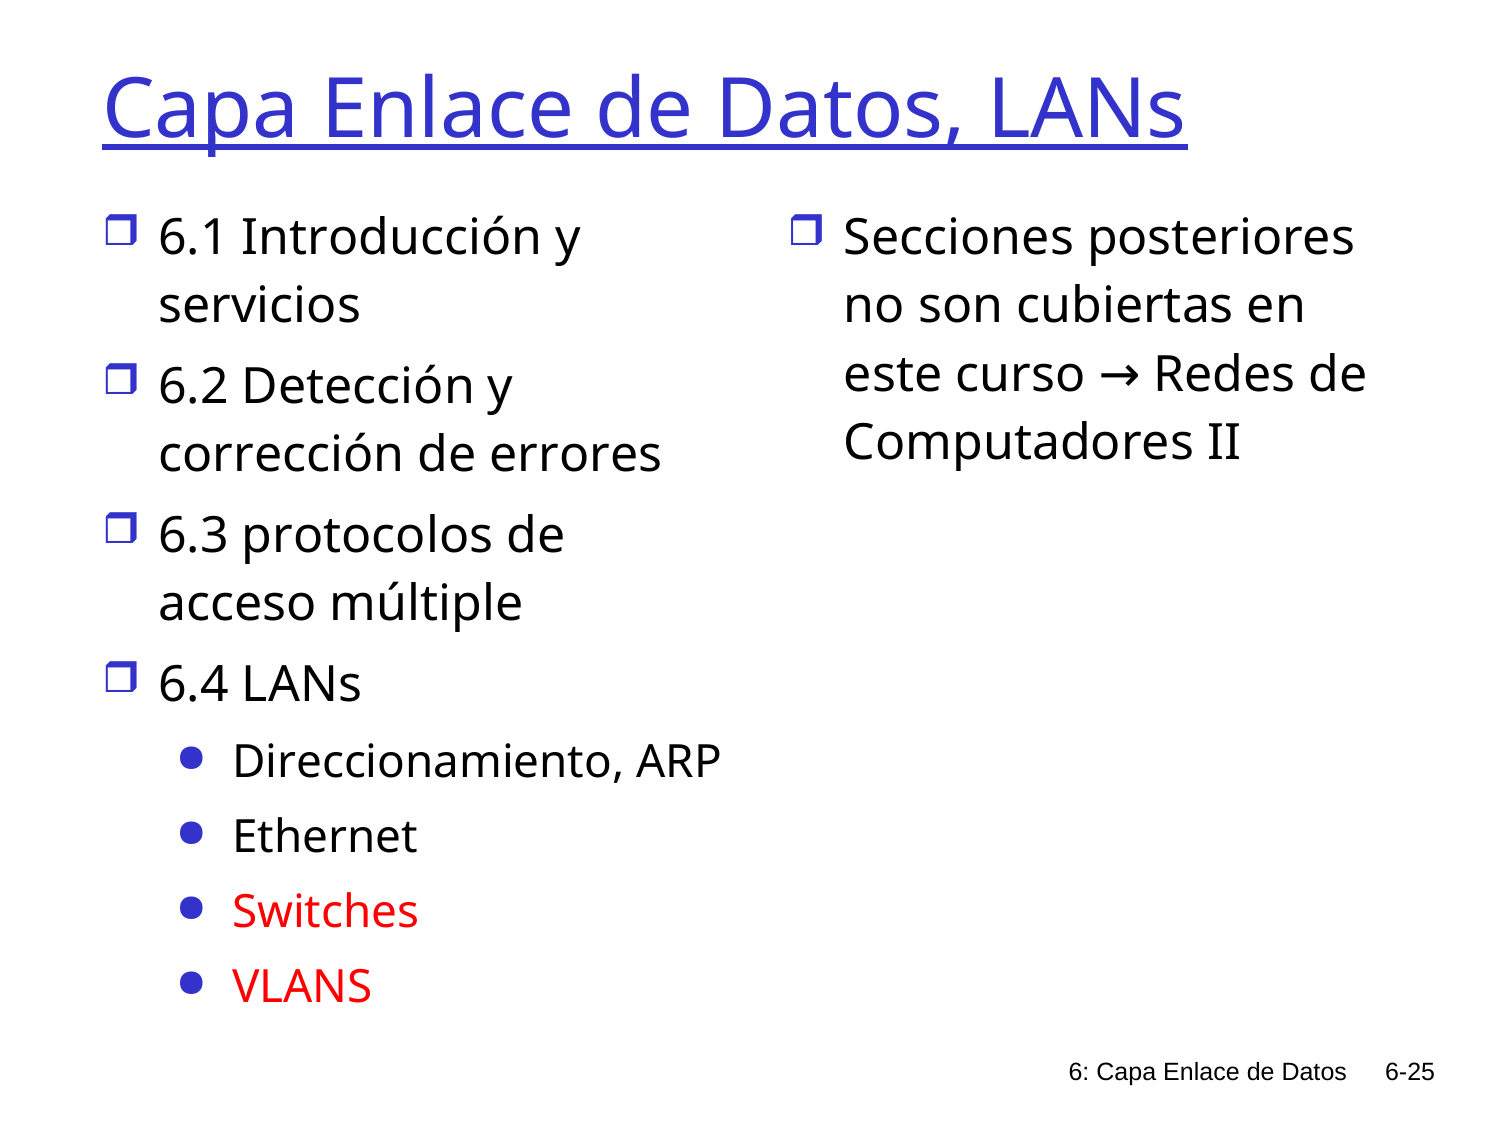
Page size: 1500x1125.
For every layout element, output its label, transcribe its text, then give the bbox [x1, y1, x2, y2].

list 6.1 Introducción y servicios 6.2 Detección y corrección de errores 6.3 protocolos de acceso múltiple 6.4 LANs Direccionamiento, ARP Ethernet Switches VLANS [87, 193, 741, 1035]
title Capa Enlace de Datos, LANs [87, 23, 1426, 188]
list Secciones posteriores no son cubiertas en este curso → Redes de Computadores II [772, 193, 1426, 1035]
